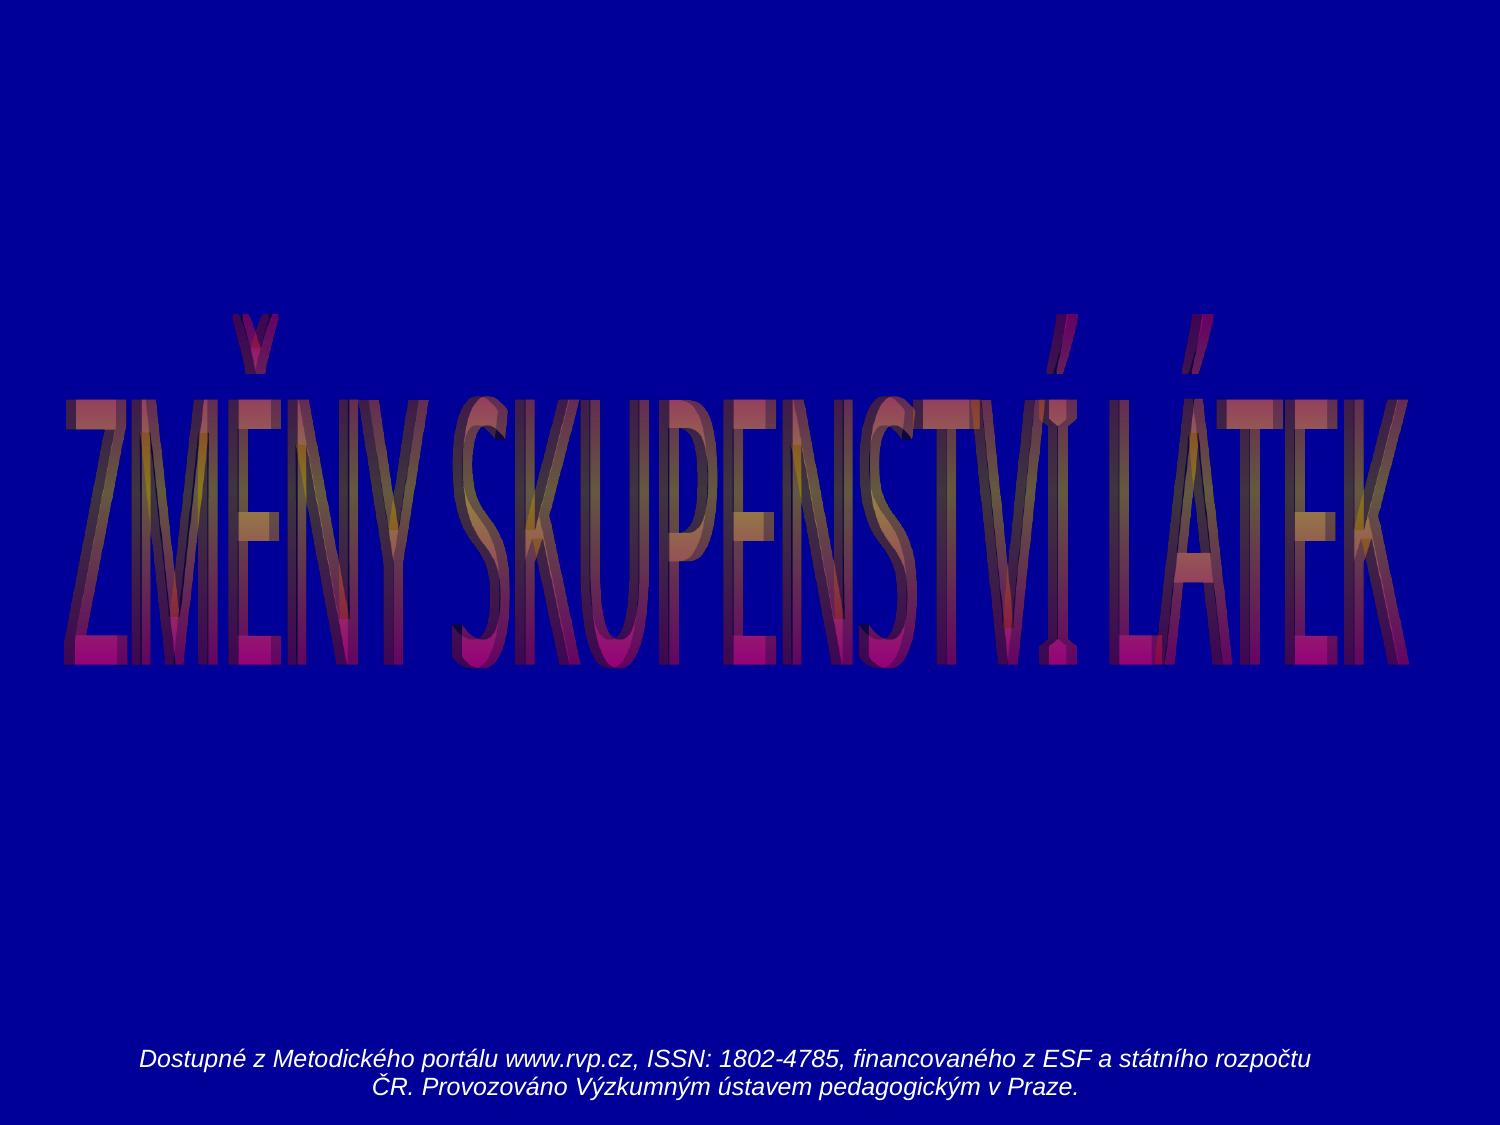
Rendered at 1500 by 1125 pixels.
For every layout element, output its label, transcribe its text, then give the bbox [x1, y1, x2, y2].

text_box Dostupné z Metodického portálu www.rvp.cz, ISSN: 1802-4785, financovaného z ESF a státního rozpočtu ČR. Provozováno Výzkumným ústavem pedagogickým v Praze. [105, 1042, 1348, 1103]
